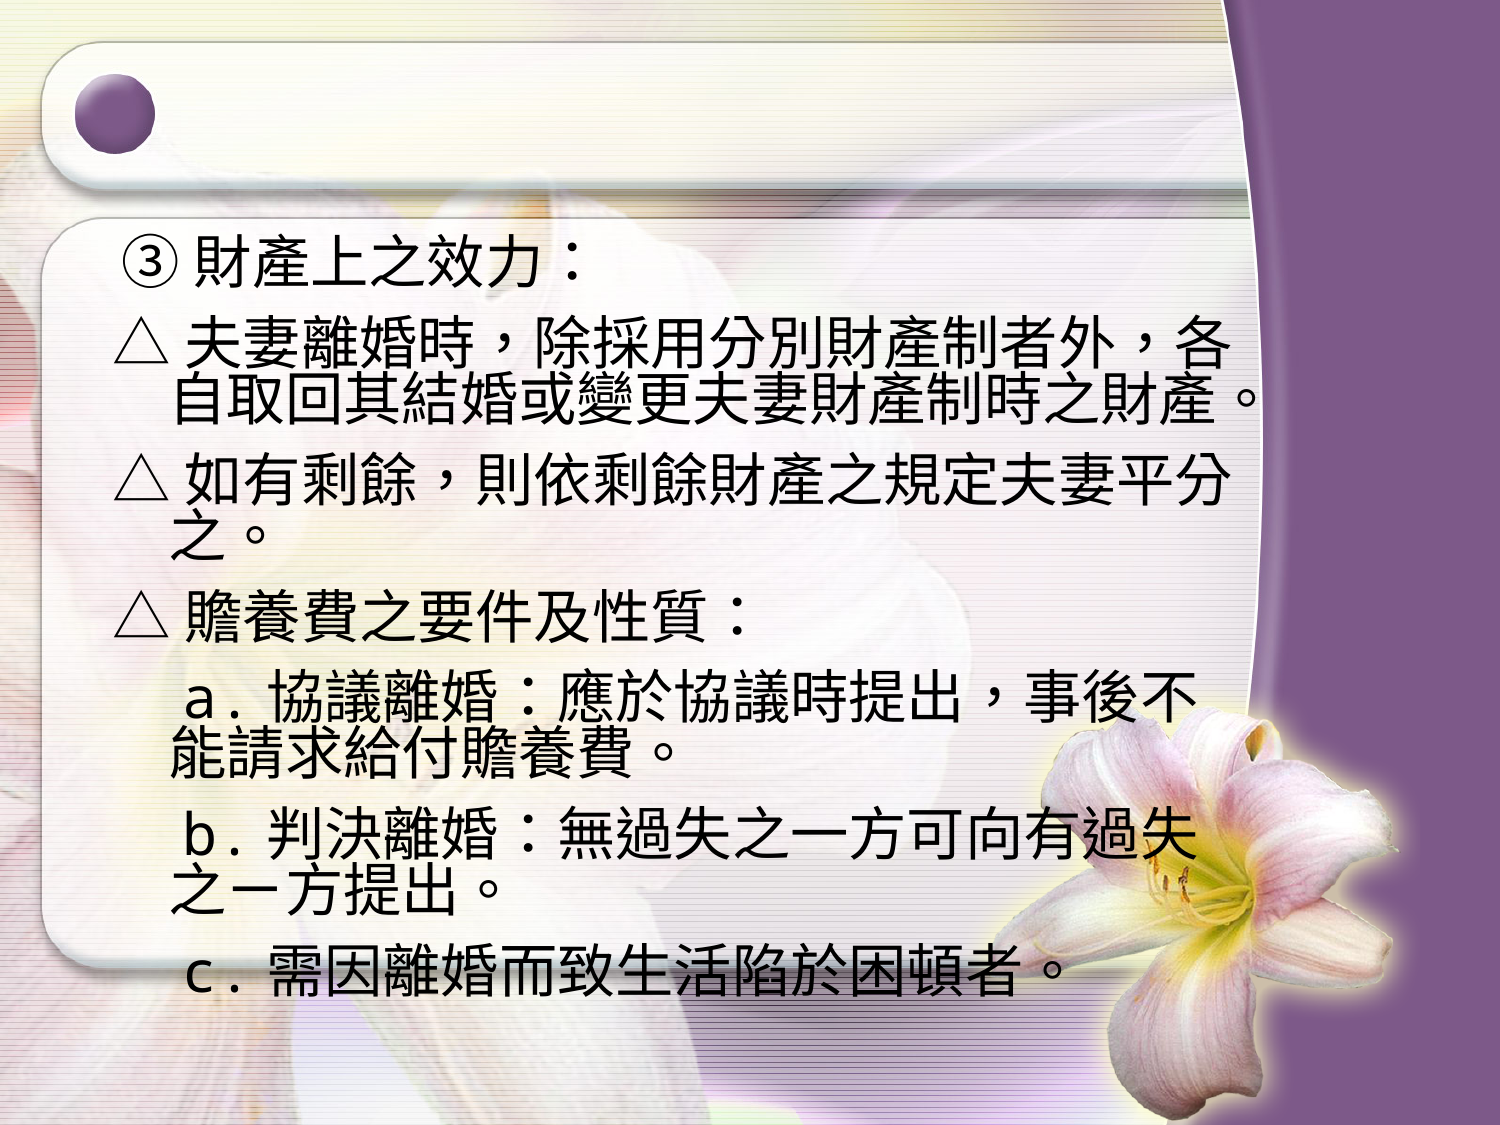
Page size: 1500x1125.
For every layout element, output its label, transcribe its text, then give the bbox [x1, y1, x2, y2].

list ③財產上之效力： △夫妻離婚時，除採用分別財產制者外，各自取回其結婚或變更夫妻財產制時之財產。 △如有剩餘，則依剩餘財產之規定夫妻平分之。 △贍養費之要件及性質： a.協議離婚：應於協議時提出，事後不能請求給付贍養費。 b.判決離婚：無過失之一方可向有過失之ㄧ方提出。 c.需因離婚而致生活陷於困頓者。 [41, 231, 1258, 1047]
